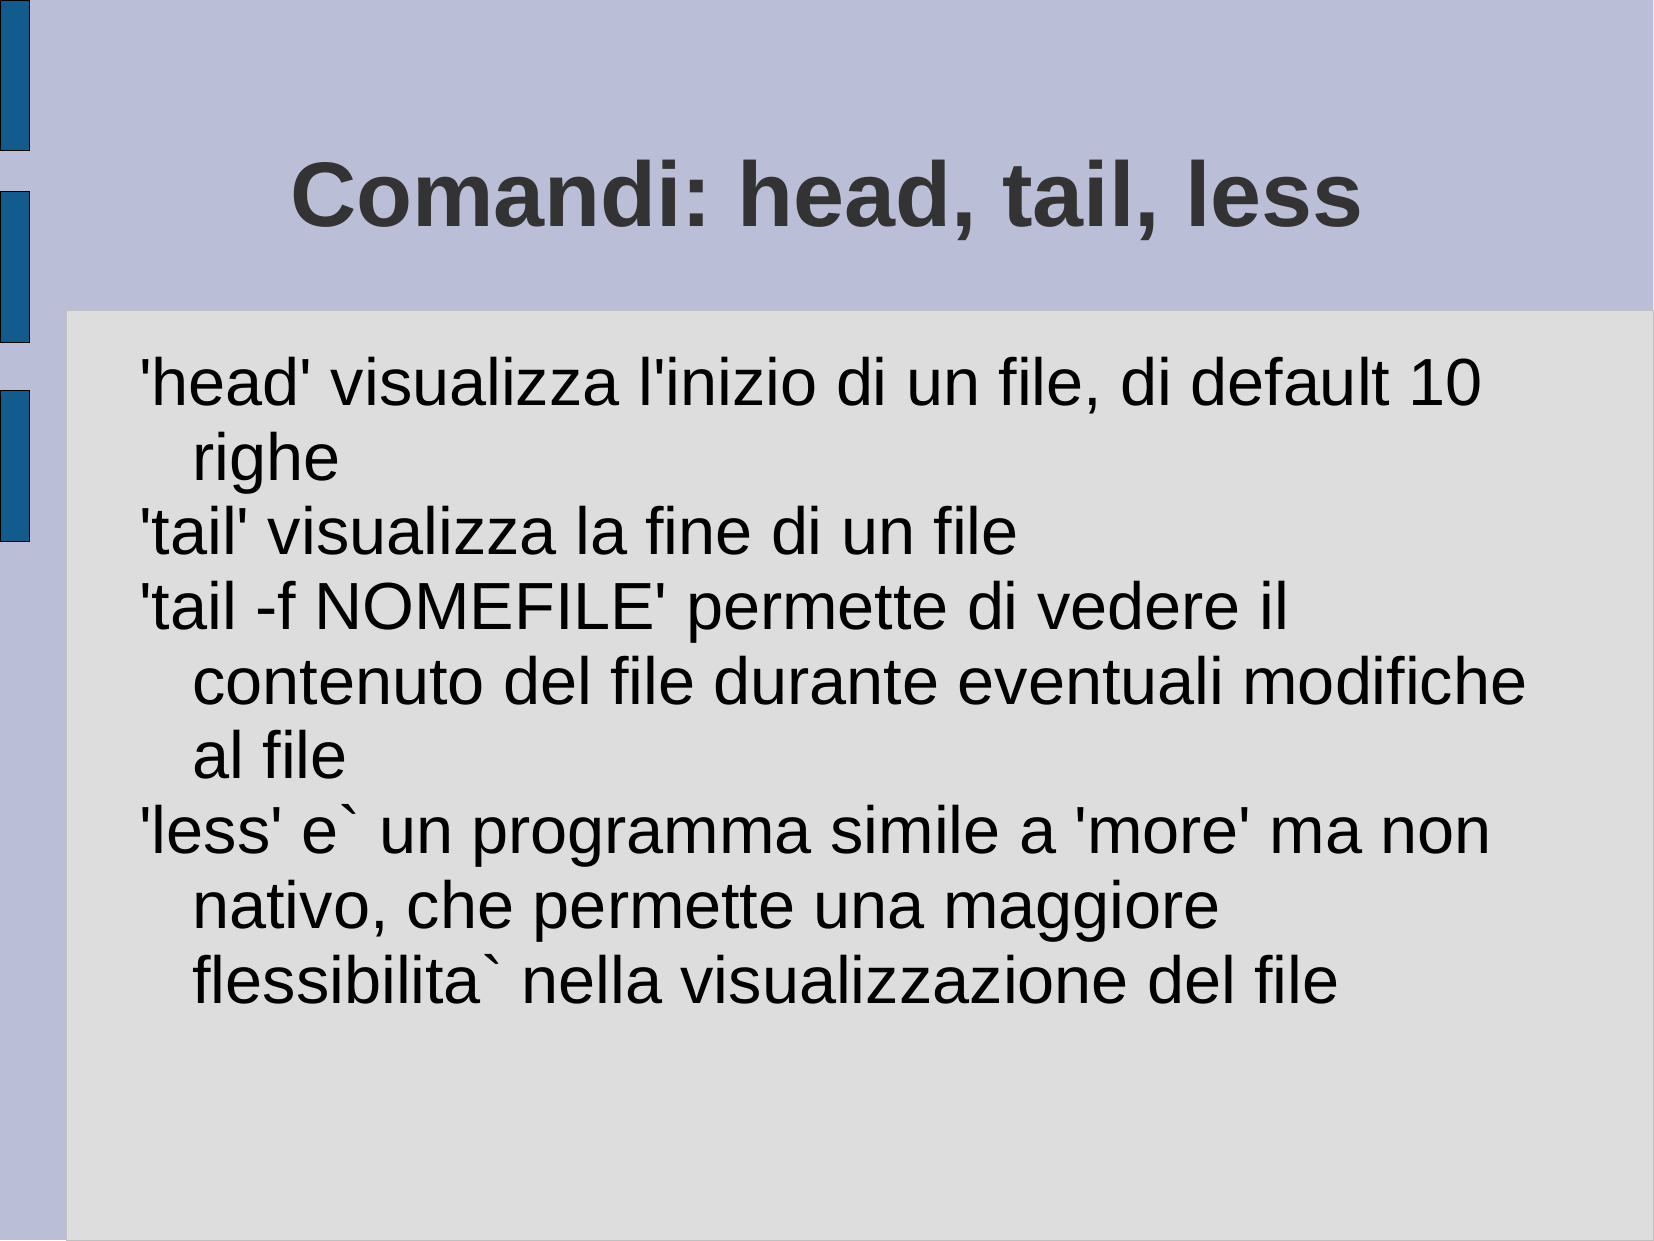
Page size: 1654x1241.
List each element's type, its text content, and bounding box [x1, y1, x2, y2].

title Comandi: head, tail, less [121, 91, 1534, 299]
list 'head' visualizza l'inizio di un file, di default 10 righe 'tail' visualizza la fine di un file 'tail -f NOMEFILE' permette di vedere il contenuto del file durante eventuali modifiche al file 'less' e` un programma simile a 'more' ma non nativo, che permette una maggiore flessibilita` nella visualizzazione del file [121, 344, 1534, 1127]
